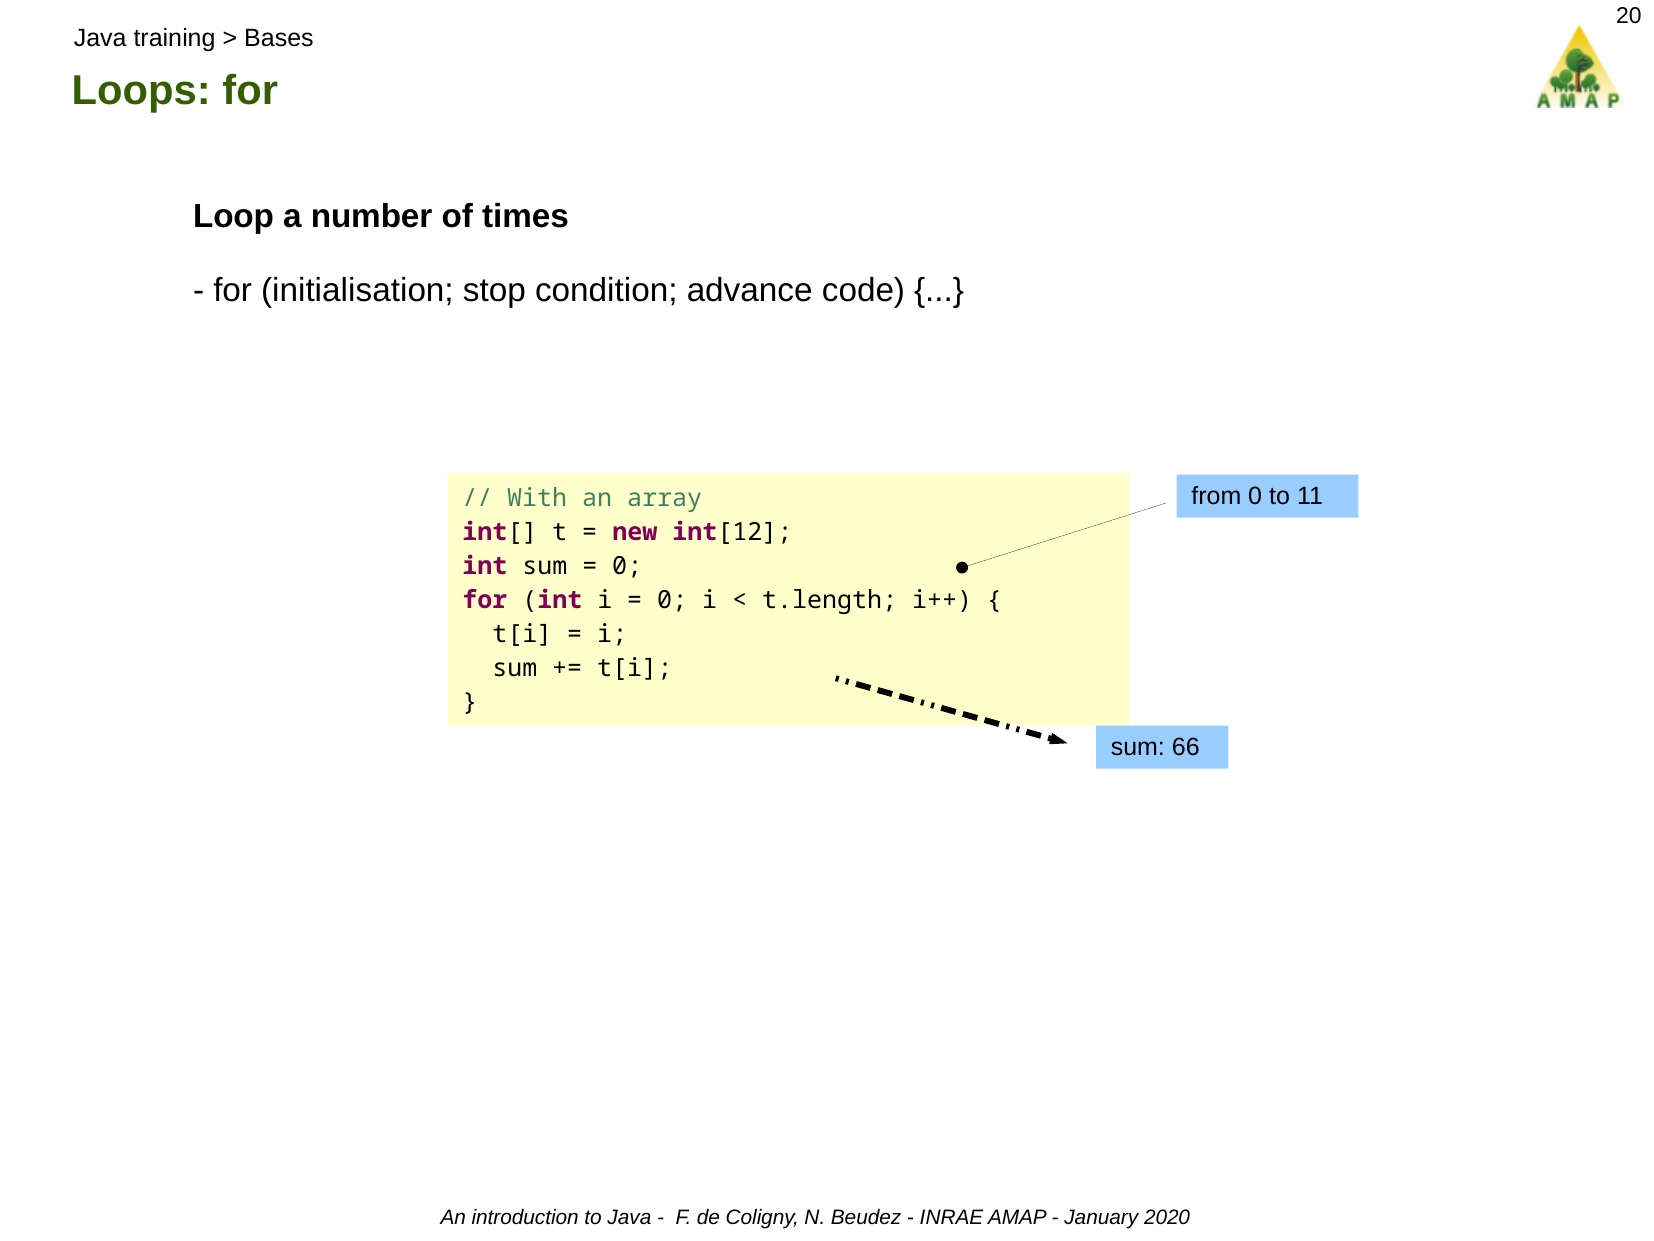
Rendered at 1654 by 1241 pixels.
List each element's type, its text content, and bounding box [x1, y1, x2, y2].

text_box Java training > Bases [59, 16, 1004, 60]
text_box Loops: for [56, 59, 1120, 121]
picture [1533, 25, 1627, 108]
text_box // With an array int[] t = new int[12]; int sum = 0; for (int i = 0; i < t.length; i++) { t[i] = i; sum += t[i]; } [447, 472, 1130, 693]
text_box Loop a number of times - for (initialisation; stop condition; advance code) {...} [178, 190, 1108, 318]
text_box from 0 to 11 [1176, 474, 1359, 518]
text_box sum: 66 [1096, 725, 1229, 769]
